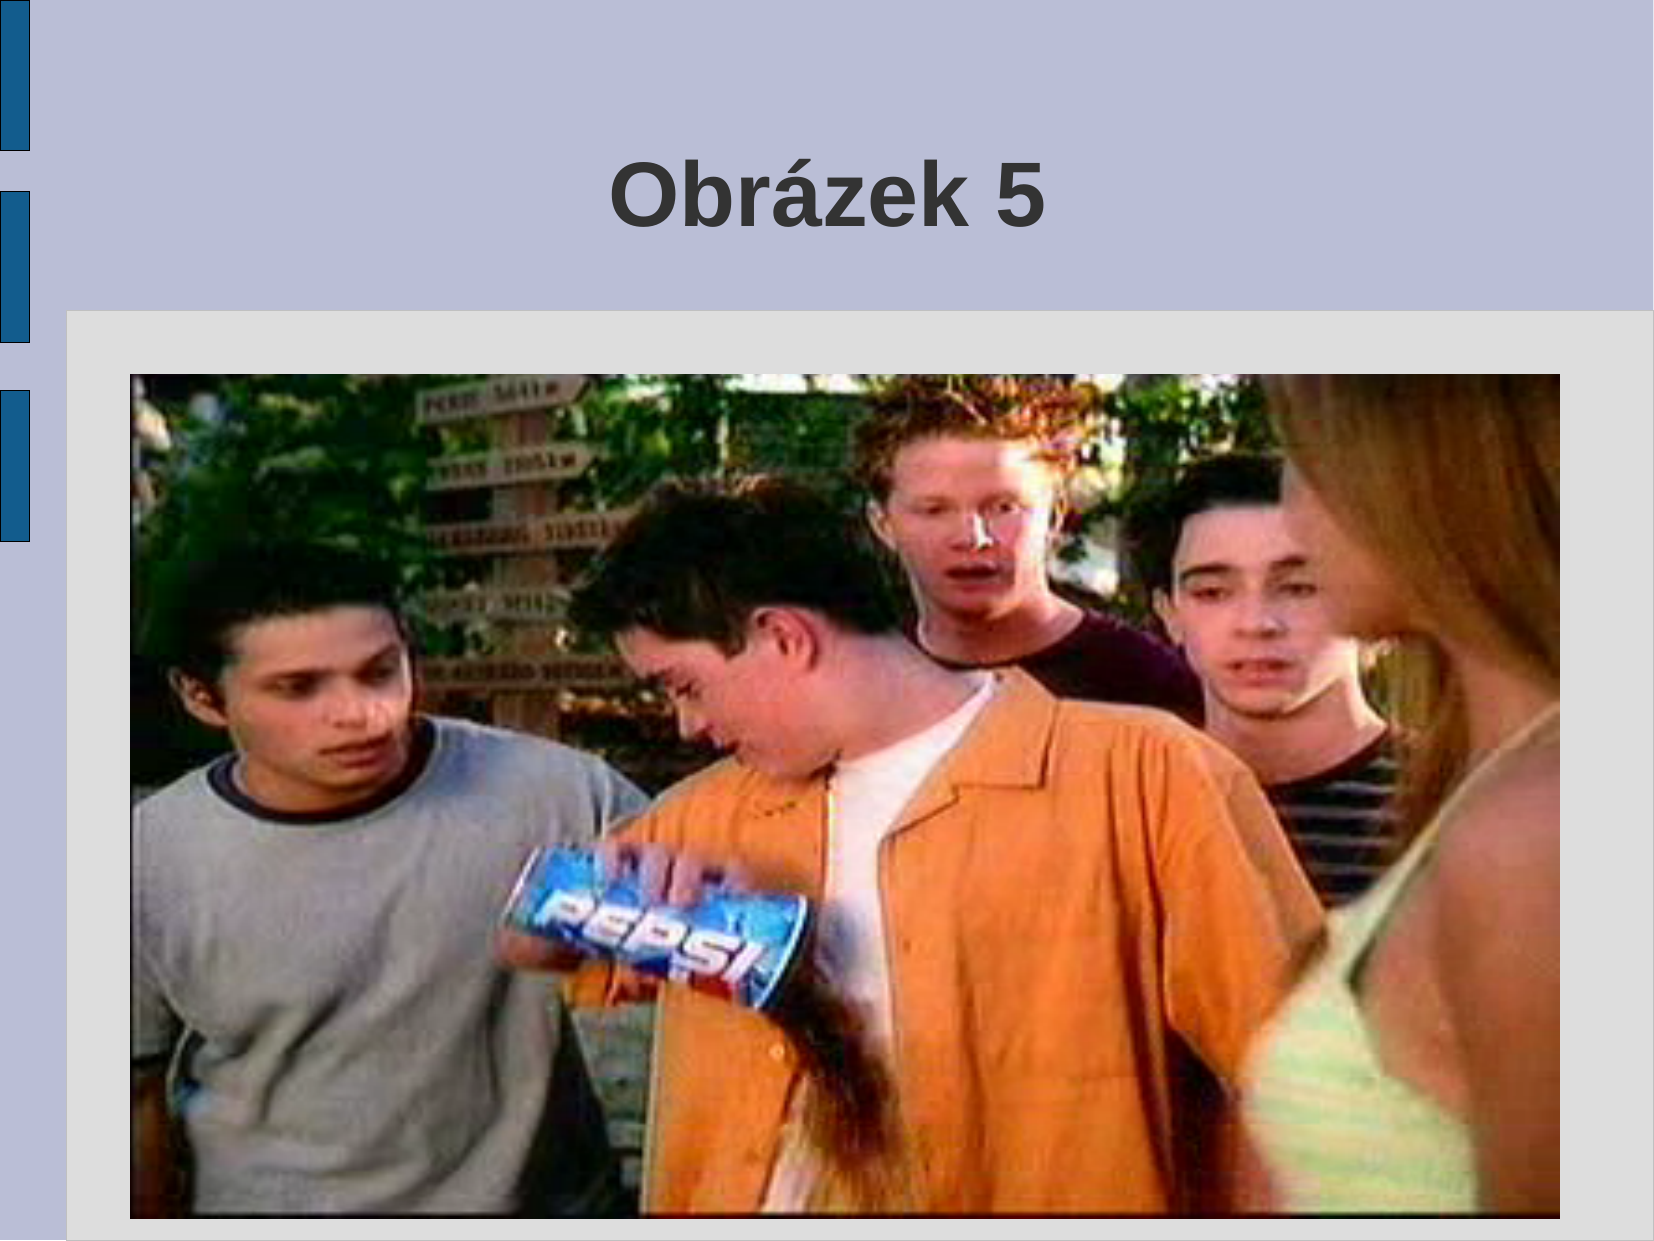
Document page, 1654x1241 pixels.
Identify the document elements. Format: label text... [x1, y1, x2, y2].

chart [0, 206, 1654, 1241]
title Obrázek 5 [121, 91, 1534, 206]
